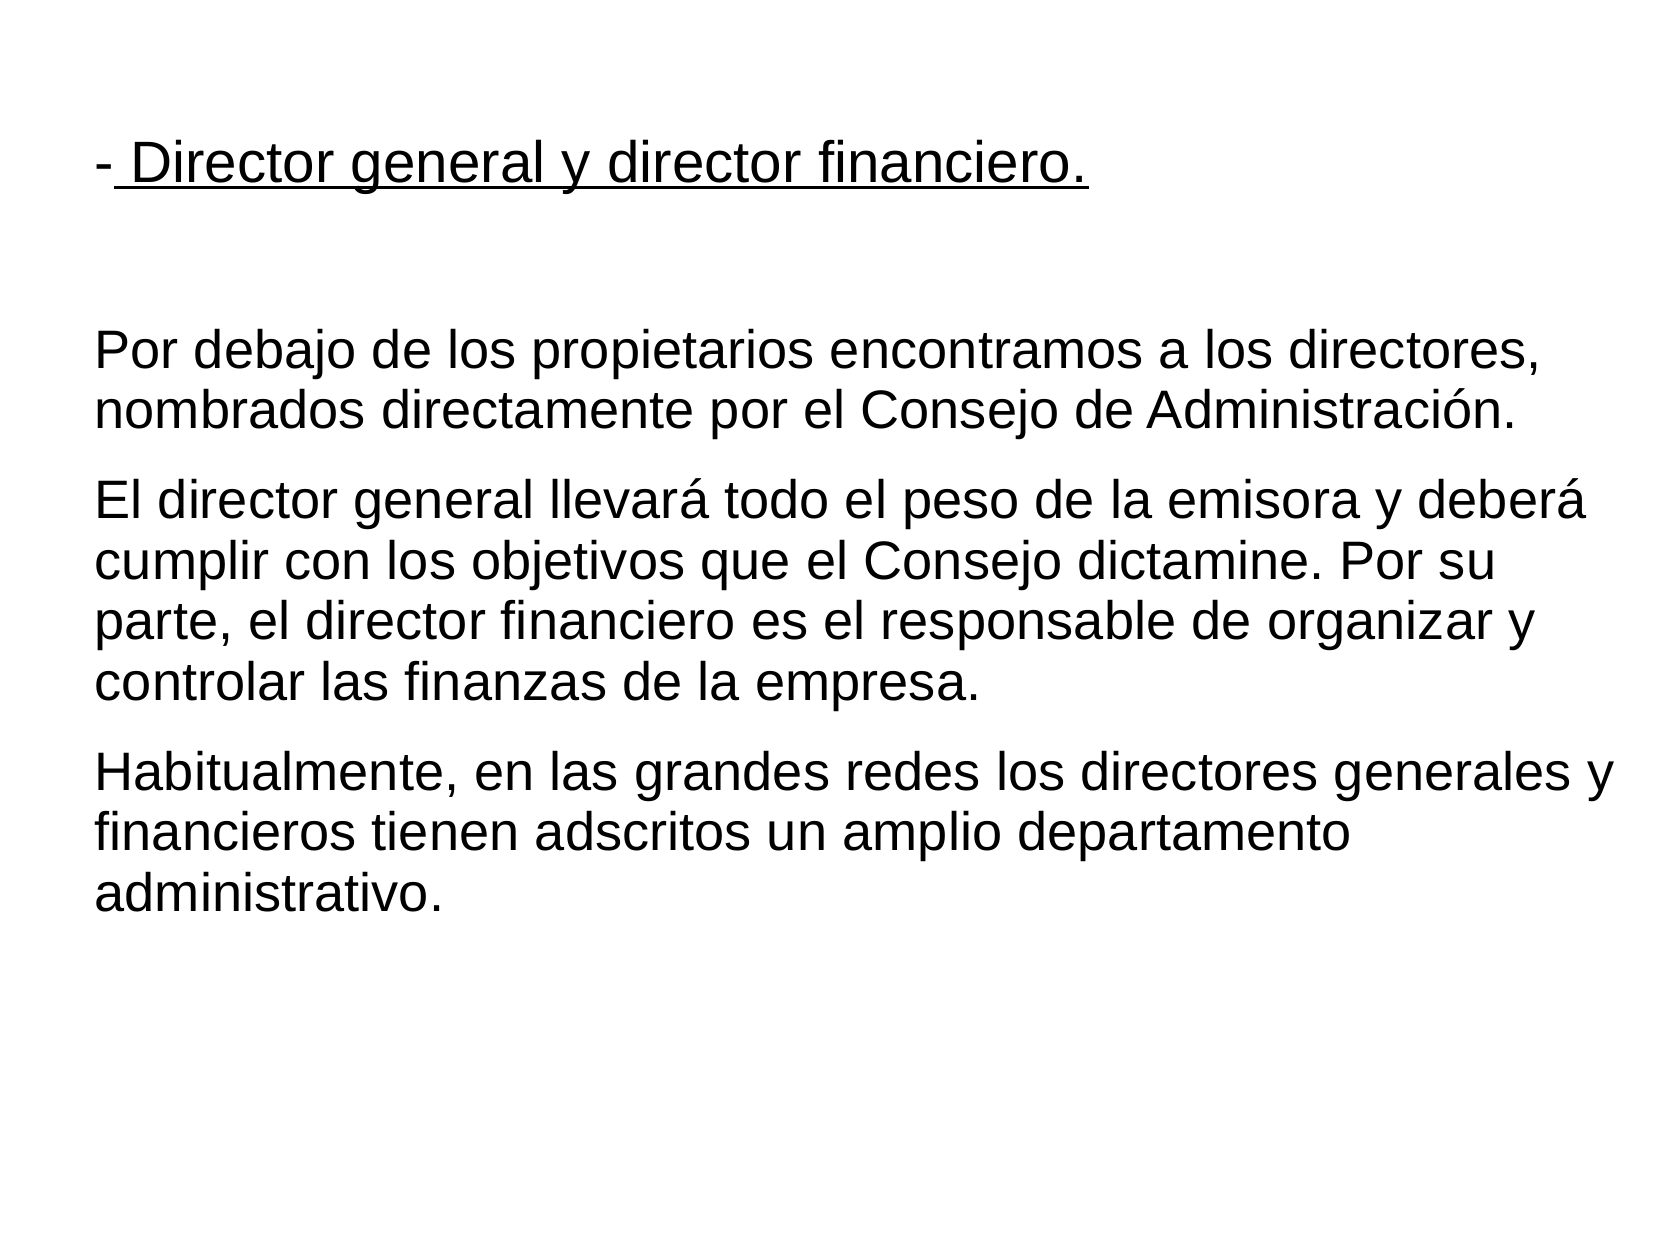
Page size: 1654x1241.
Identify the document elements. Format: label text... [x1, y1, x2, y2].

list - Director general y director financiero. Por debajo de los propietarios encontramos a los directores, nombrados directamente por el Consejo de Administración. El director general llevará todo el peso de la emisora y deberá cumplir con los objetivos que el Consejo dictamine. Por su parte, el director financiero es el responsable de organizar y controlar las finanzas de la empresa. Habitualmente, en las grandes redes los directores generales y financieros tienen adscritos un amplio departamento administrativo. [23, 35, 1630, 1241]
